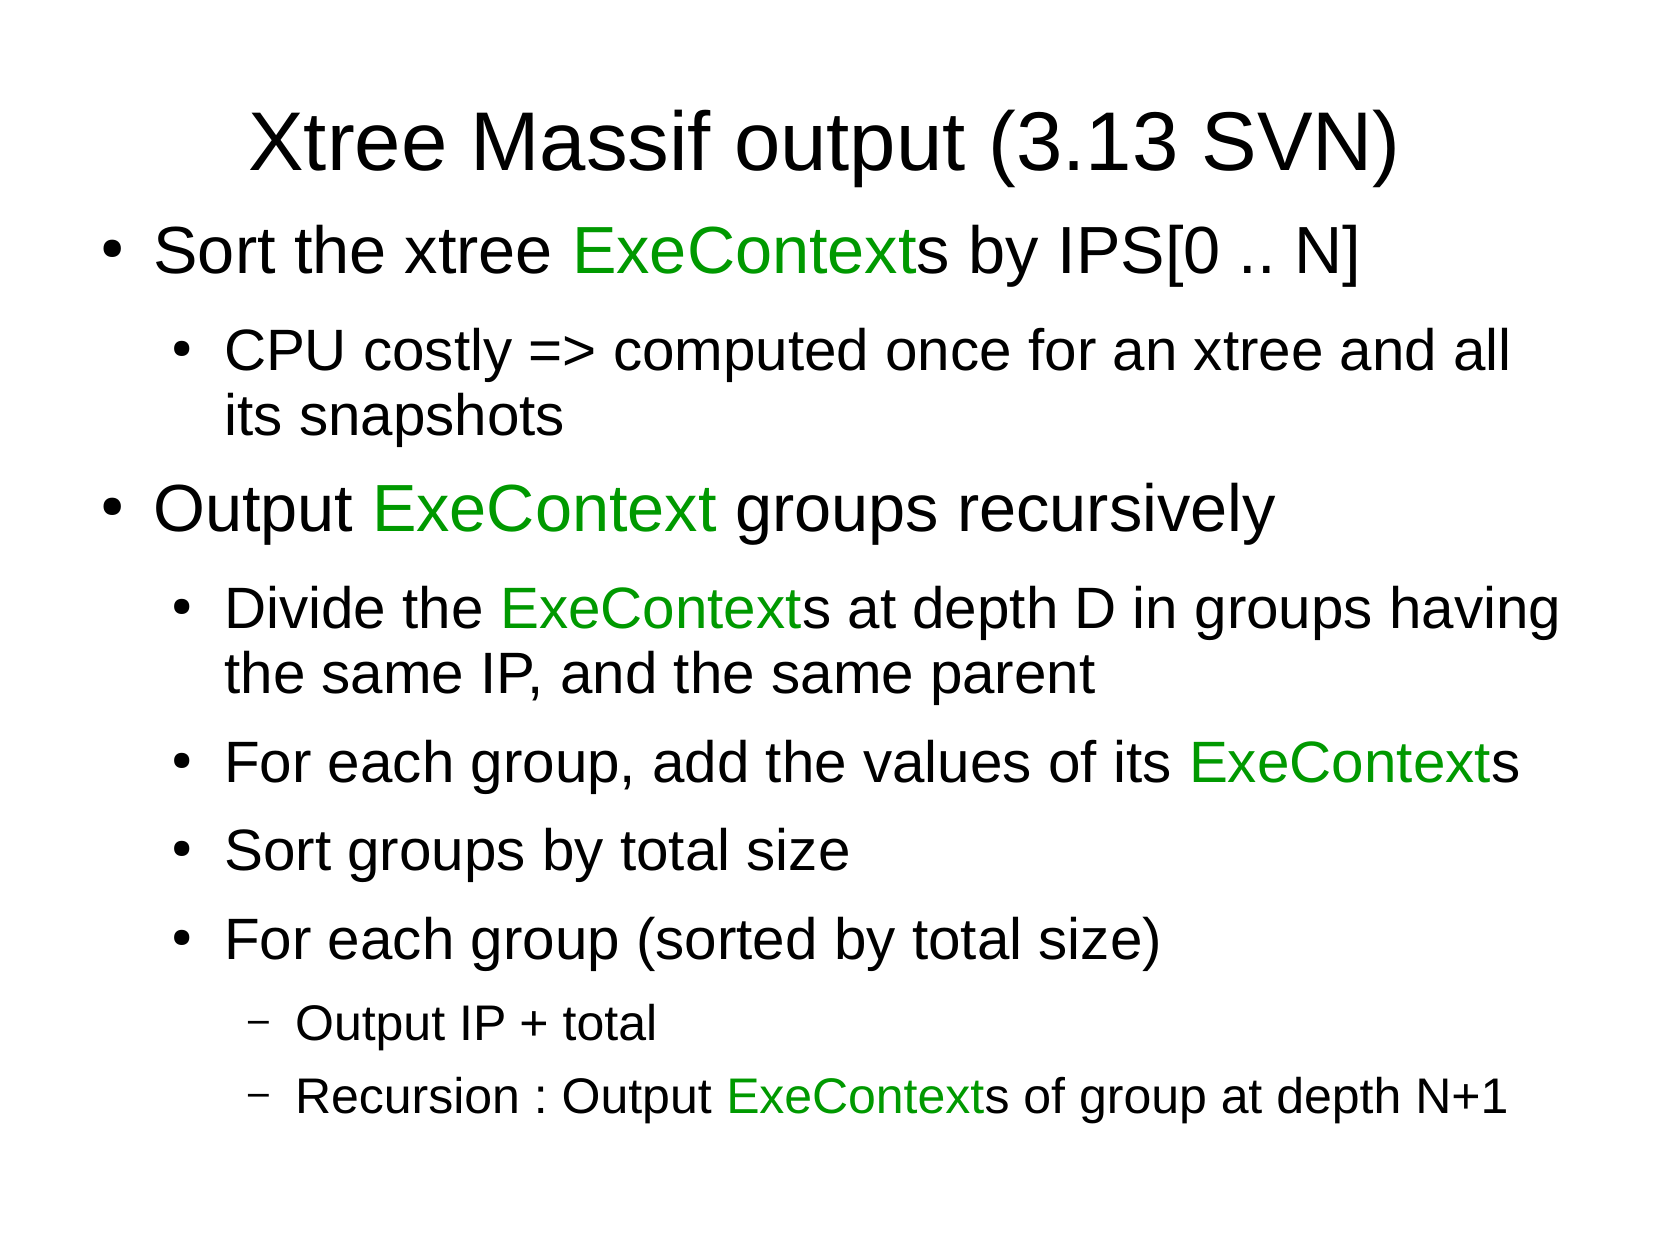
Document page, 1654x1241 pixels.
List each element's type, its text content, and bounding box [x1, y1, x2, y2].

list Sort the xtree ExeContexts by IPS[0 .. N] CPU costly => computed once for an xtree and all its snapshots Output ExeContext groups recursively Divide the ExeContexts at depth D in groups having the same IP, and the same parent For each group, add the values of its ExeContexts Sort groups by total size For each group (sorted by total size) Output IP + total Recursion : Output ExeContexts of group at depth N+1 [82, 213, 1571, 1218]
title Xtree Massif output (3.13 SVN) [30, 37, 1621, 245]
